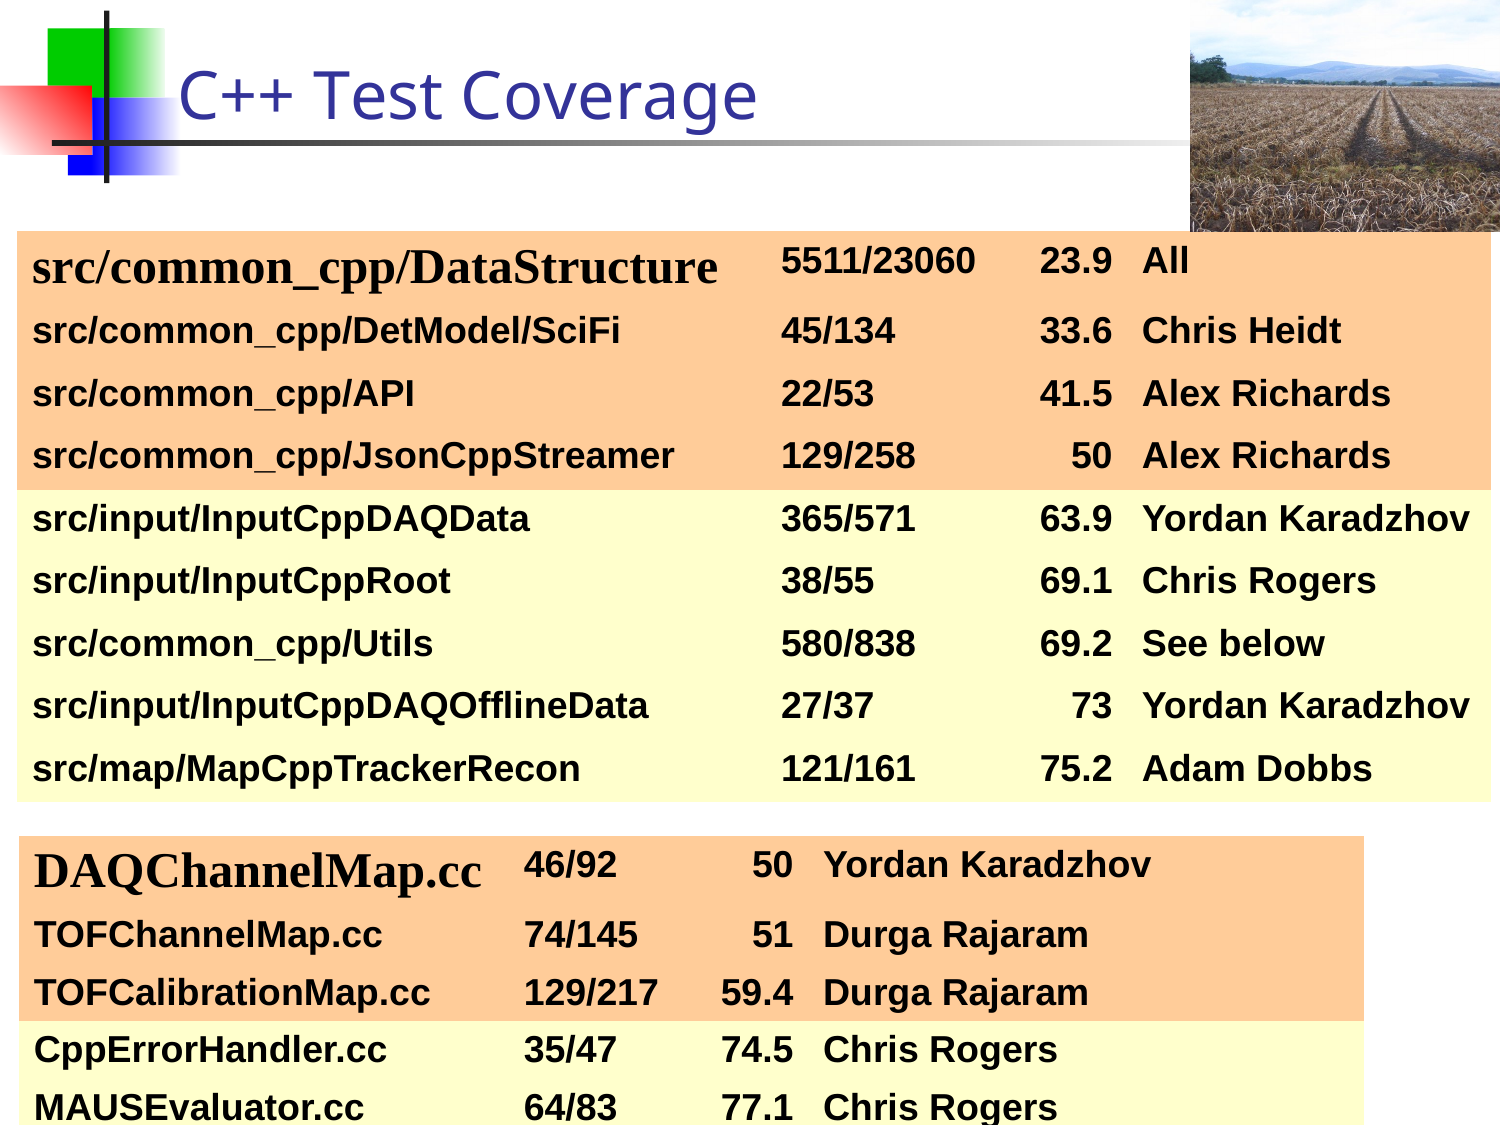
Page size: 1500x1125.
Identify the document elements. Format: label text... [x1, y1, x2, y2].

table_cell src/common_cpp/API [17, 365, 766, 427]
table_cell src/common_cpp/Utils [17, 615, 766, 677]
table_cell 121/161 [766, 740, 1000, 802]
table_cell 74.5 [689, 1021, 808, 1079]
table_cell 77.1 [689, 1079, 808, 1125]
table_header 50 [689, 836, 808, 906]
table_header All [1127, 231, 1491, 302]
table_cell 33.6 [1000, 302, 1127, 365]
table_cell 38/55 [766, 552, 1000, 615]
table_header Yordan Karadzhov [808, 836, 1364, 906]
title C++ Test Coverage [162, 0, 1190, 188]
table_cell See below [1127, 615, 1491, 677]
table_cell 365/571 [766, 490, 1000, 552]
table_cell 64/83 [509, 1079, 689, 1125]
table_cell 129/258 [766, 427, 1000, 490]
table_cell 74/145 [509, 906, 689, 964]
table_cell Chris Heidt [1127, 302, 1491, 365]
table_cell 45/134 [766, 302, 1000, 365]
table_cell 75.2 [1000, 740, 1127, 802]
table_header 23.9 [1000, 231, 1127, 302]
table_cell Chris Rogers [808, 1021, 1364, 1079]
table_cell 22/53 [766, 365, 1000, 427]
table_cell 69.2 [1000, 615, 1127, 677]
table_cell Yordan Karadzhov [1127, 677, 1491, 740]
table_cell TOFCalibrationMap.cc [19, 964, 509, 1021]
table_cell src/common_cpp/JsonCppStreamer [17, 427, 766, 490]
table_cell 27/37 [766, 677, 1000, 740]
table_cell 35/47 [509, 1021, 689, 1079]
table_cell 63.9 [1000, 490, 1127, 552]
table_cell src/input/InputCppRoot [17, 552, 766, 615]
table_cell 51 [689, 906, 808, 964]
table_header DAQChannelMap.cc [19, 836, 509, 906]
picture [1190, 0, 1500, 251]
table_cell src/common_cpp/DetModel/SciFi [17, 302, 766, 365]
table_cell 580/838 [766, 615, 1000, 677]
table_cell 73 [1000, 677, 1127, 740]
table_cell Durga Rajaram [808, 906, 1364, 964]
table_cell CppErrorHandler.cc [19, 1021, 509, 1079]
table_cell 59.4 [689, 964, 808, 1021]
table_cell 50 [1000, 427, 1127, 490]
table_cell 129/217 [509, 964, 689, 1021]
table_cell 69.1 [1000, 552, 1127, 615]
table_cell Alex Richards [1127, 427, 1491, 490]
table_cell MAUSEvaluator.cc [19, 1079, 509, 1125]
table_cell src/input/InputCppDAQData [17, 490, 766, 552]
table_cell Yordan Karadzhov [1127, 490, 1491, 552]
table_header 46/92 [509, 836, 689, 906]
table_cell Alex Richards [1127, 365, 1491, 427]
table_cell Durga Rajaram [808, 964, 1364, 1021]
table_cell Adam Dobbs [1127, 740, 1491, 802]
table_cell src/input/InputCppDAQOfflineData [17, 677, 766, 740]
table_cell Chris Rogers [808, 1079, 1364, 1125]
table_cell 41.5 [1000, 365, 1127, 427]
table_header src/common_cpp/DataStructure [17, 231, 766, 302]
table_cell src/map/MapCppTrackerRecon [17, 740, 766, 802]
table_cell TOFChannelMap.cc [19, 906, 509, 964]
table_header 5511/23060 [766, 231, 1000, 302]
table_cell Chris Rogers [1127, 552, 1491, 615]
